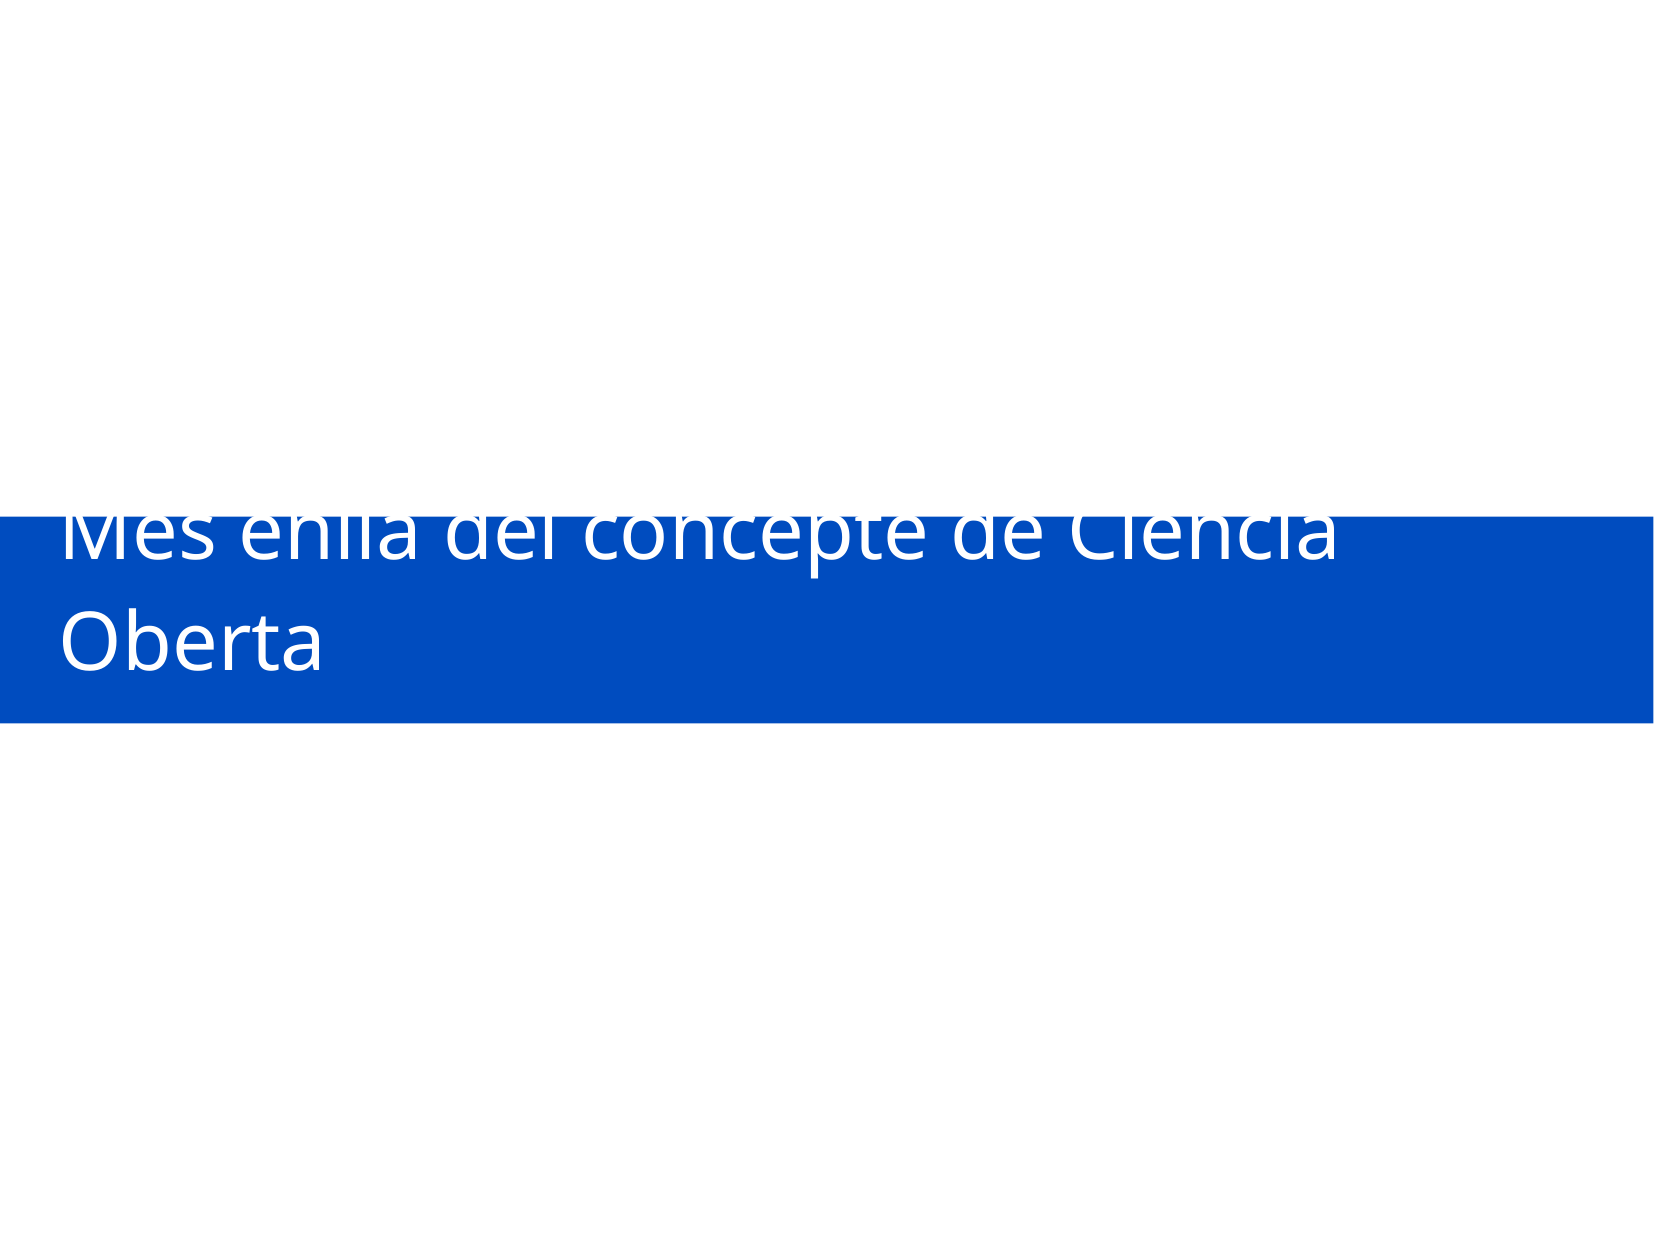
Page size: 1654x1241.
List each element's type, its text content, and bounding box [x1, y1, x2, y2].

title Més enllà del concepte de Ciència Oberta [59, 546, 1595, 694]
